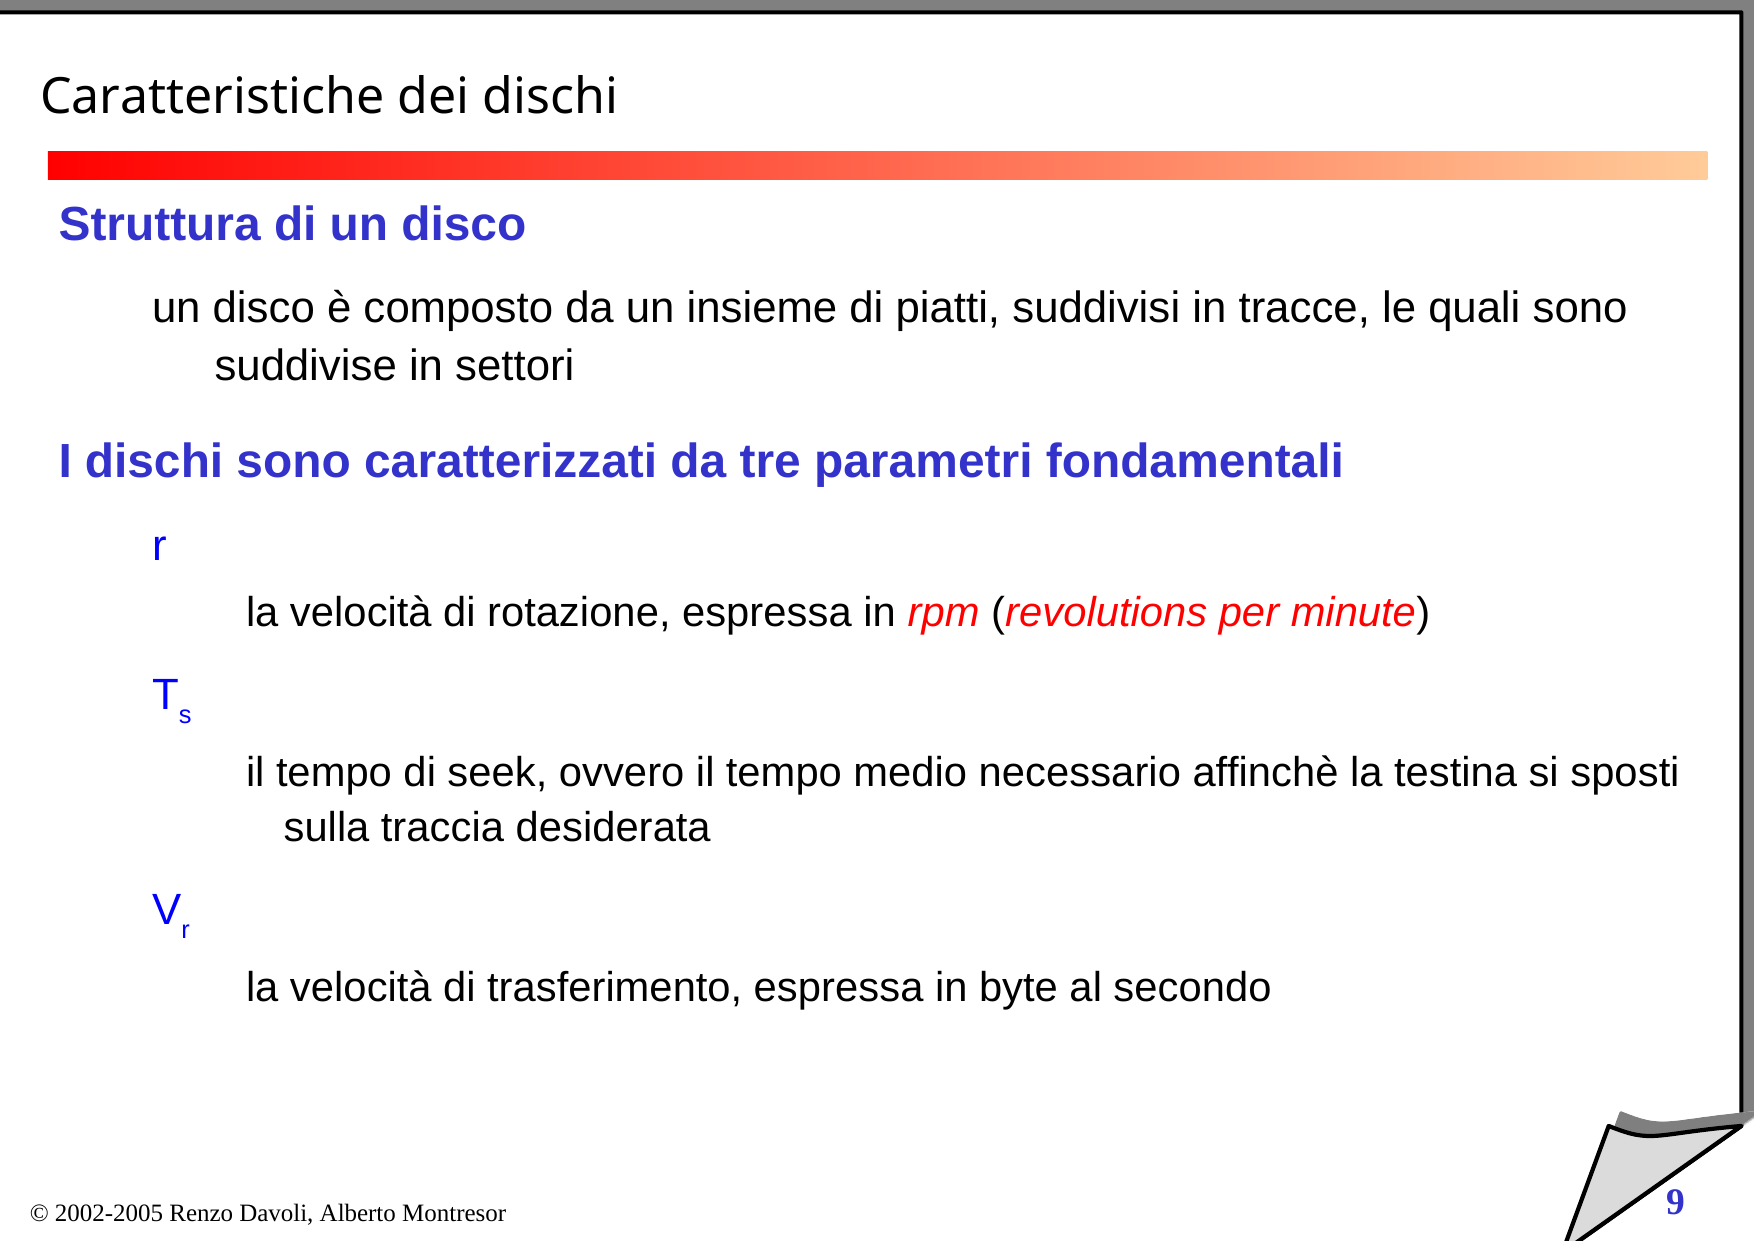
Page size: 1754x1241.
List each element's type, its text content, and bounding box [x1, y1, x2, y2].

text_box 14 [750, 152, 754, 179]
list Struttura di un disco un disco è composto da un insieme di piatti, suddivisi in tracce, le quali sono suddivise in settori I dischi sono caratterizzati da tre parametri fondamentali r la velocità di rotazione, espressa in rpm (revolutions per minute) Ts il tempo di seek, ovvero il tempo medio necessario affinchè la testina si sposti sulla traccia desiderata Vr la velocità di trasferimento, espressa in byte al secondo [58, 195, 1727, 1203]
title Caratteristiche dei dischi [40, 49, 1714, 144]
